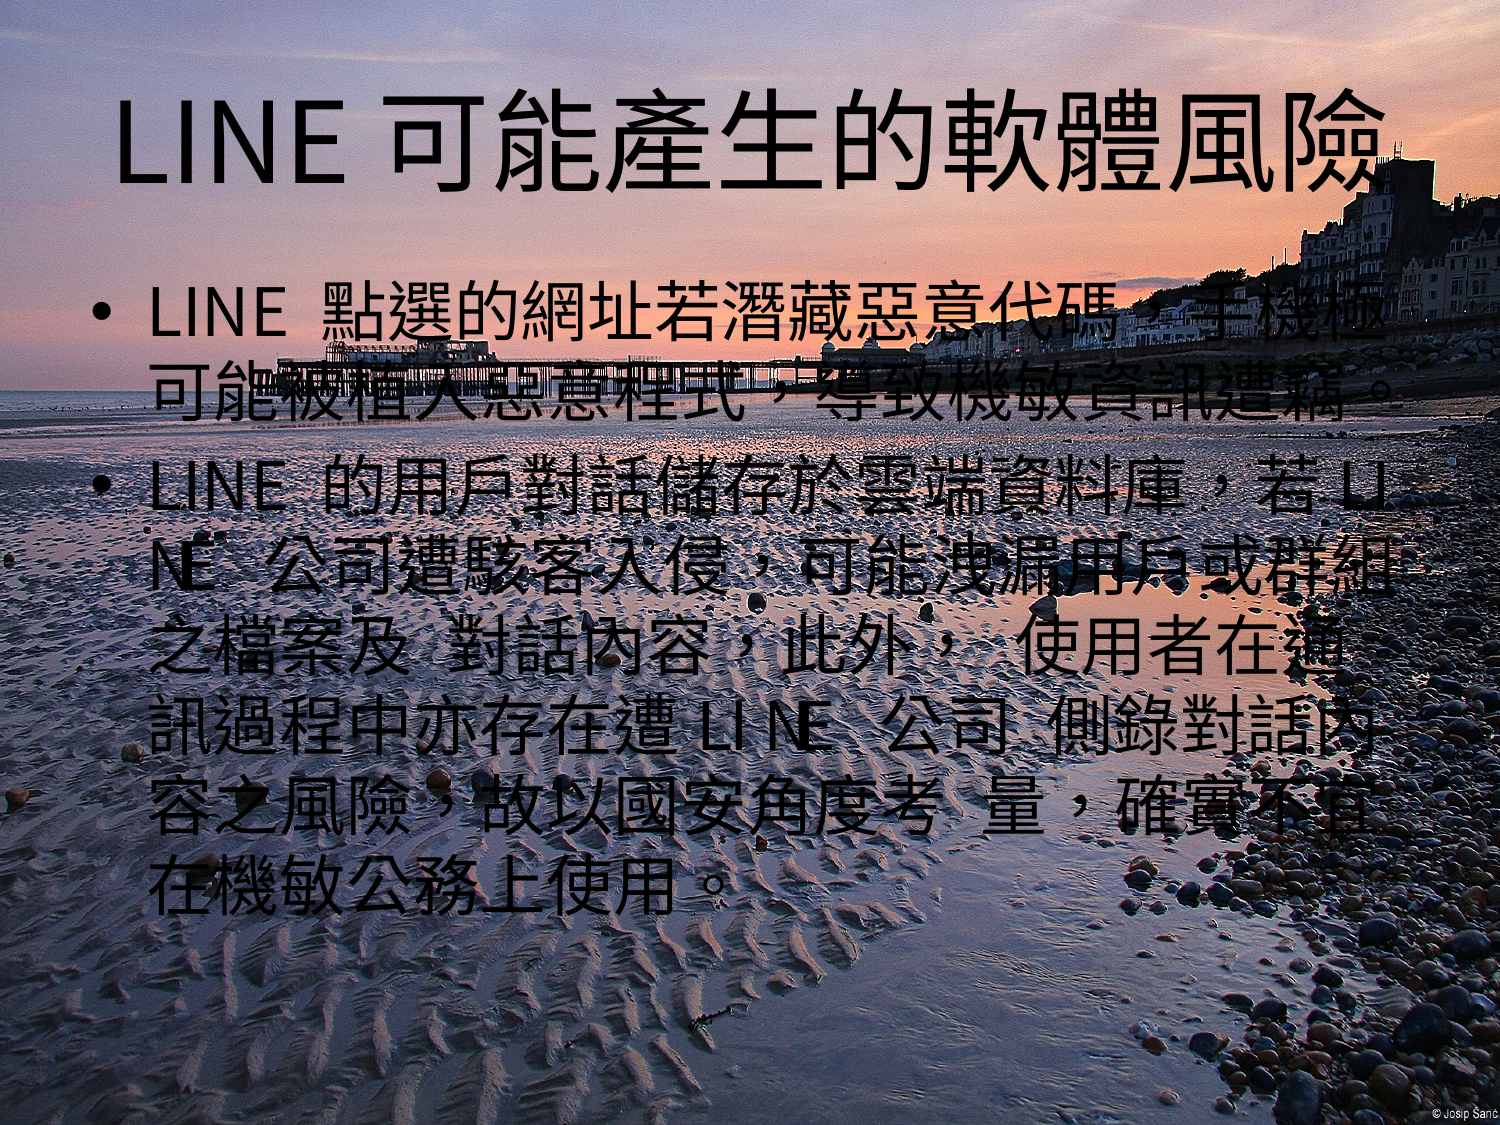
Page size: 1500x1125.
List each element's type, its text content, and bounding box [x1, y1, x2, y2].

picture [0, 0, 1500, 1125]
title LINE可能產生的軟體風險 [75, 45, 1425, 233]
list LINE 點選的網址若潛藏惡意代碼，手機極可能被植入惡意程式，導致機敏資訊遭竊。 LINE 的用戶對話儲存於雲端資料庫，若LINE 公司遭駭客入侵，可能洩漏用戶或群組之檔案及 對話內容，此外， 使用者在通訊過程中亦存在遭LINE 公司 側錄對話內容之風險，故以國安角度考 量，確實不宜在機敏公務上使用。 [75, 262, 1425, 1005]
